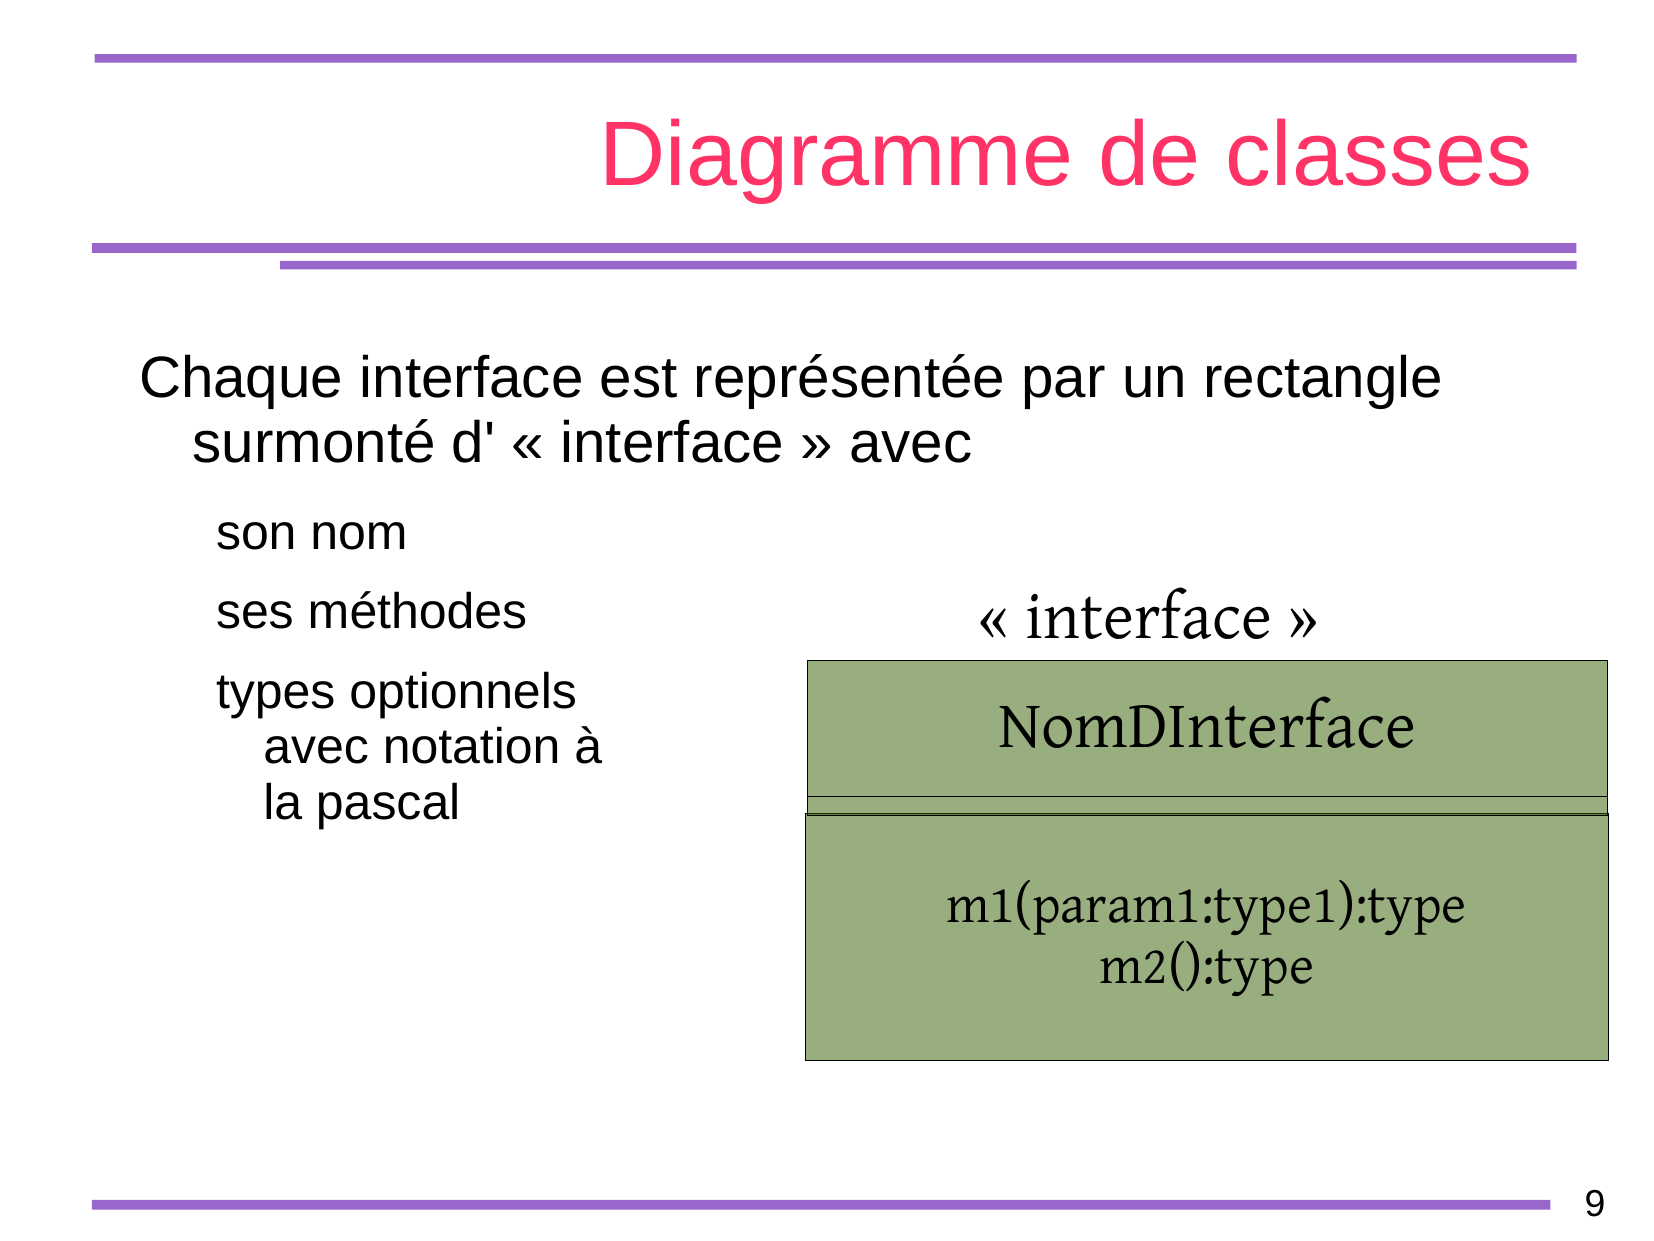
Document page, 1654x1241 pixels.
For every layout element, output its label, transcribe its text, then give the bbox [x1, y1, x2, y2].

text_box « interface » [978, 581, 1443, 660]
title Diagramme de classes [121, 49, 1534, 257]
text_box NomDInterface [807, 660, 1608, 796]
text_box [807, 796, 1608, 816]
list Chaque interface est représentée par un rectangle surmonté d' « interface » avec son nom ses méthodes types optionnels avec notation à la pascal [121, 344, 1534, 1127]
text_box m1(param1:type1):type m2():type [805, 813, 1609, 1061]
